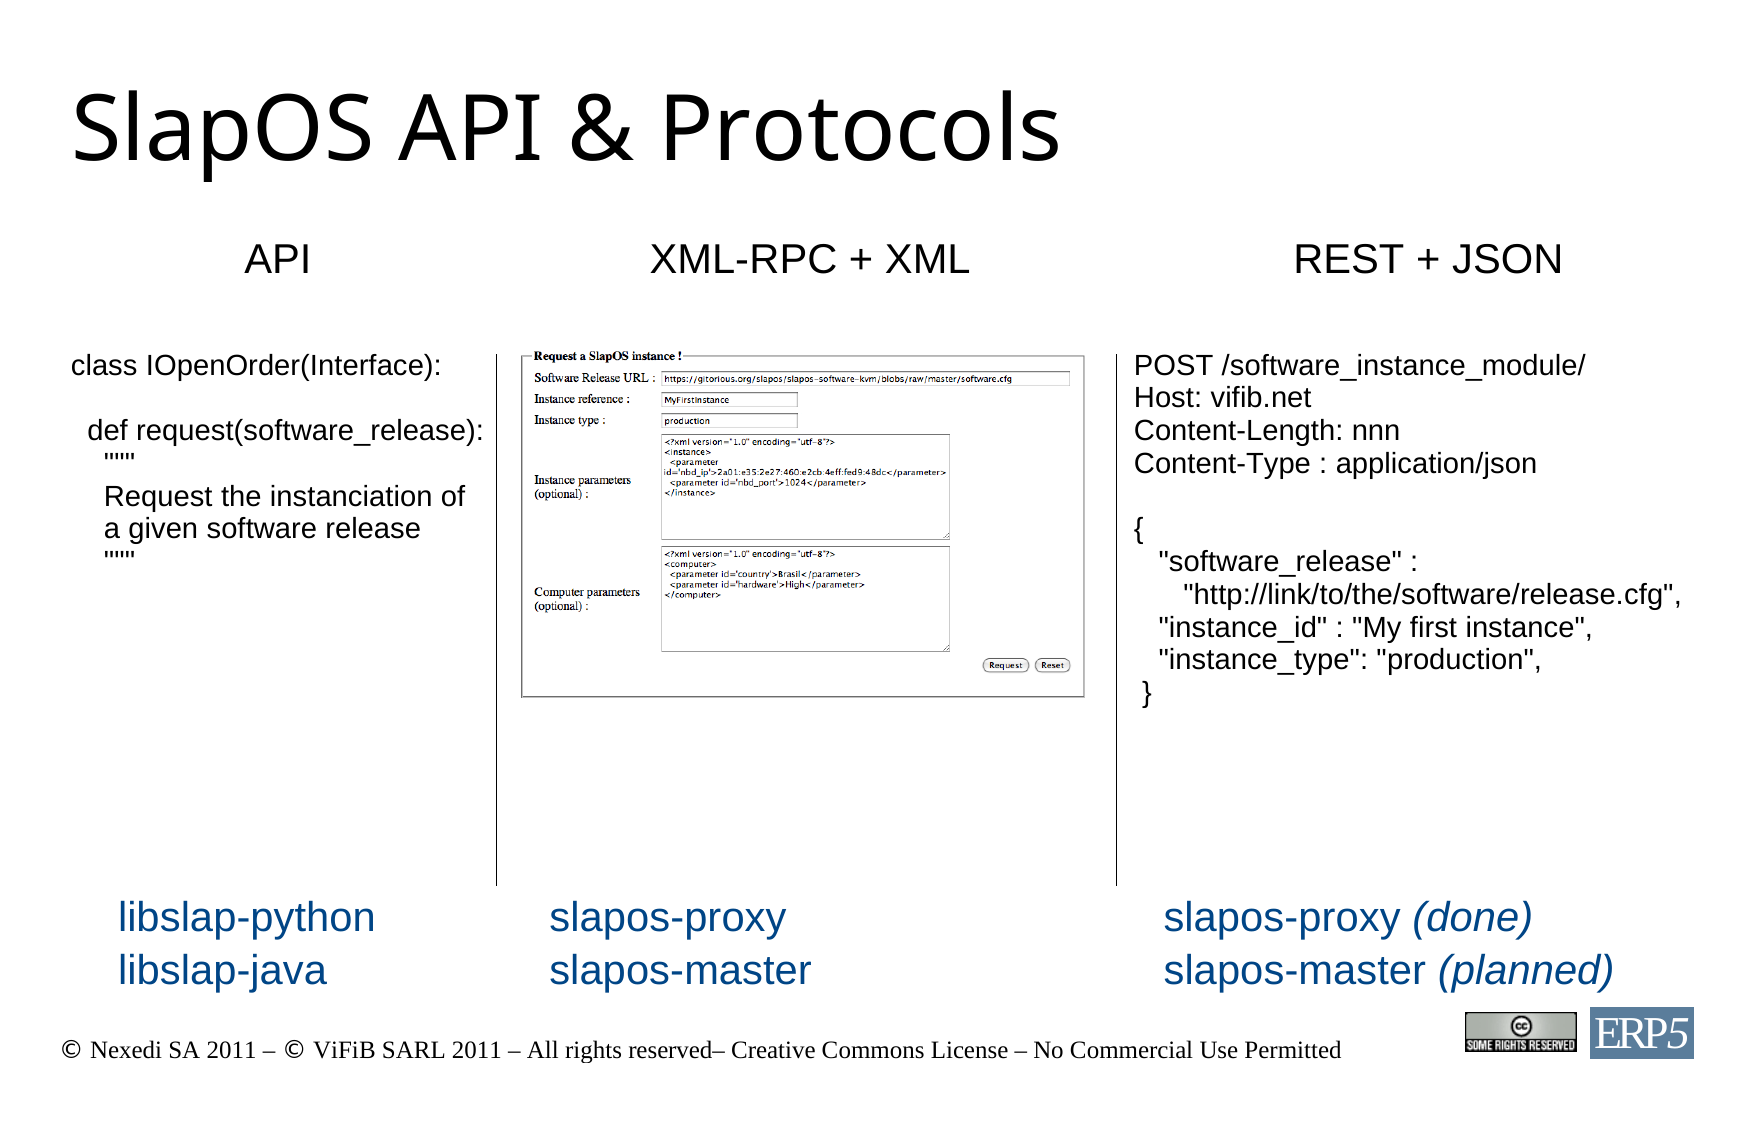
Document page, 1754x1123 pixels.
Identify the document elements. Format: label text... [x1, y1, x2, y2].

text_box libslap-java [118, 946, 328, 994]
text_box class IOpenOrder(Interface): def request(software_release): """ Request the instanciation of a given software release """ [70, 348, 485, 578]
text_box slapos-master (planned) [1163, 946, 1615, 994]
text_box API [244, 236, 312, 283]
title SlapOS API & Protocols [71, 63, 1707, 187]
text_box slapos-proxy [549, 893, 787, 941]
text_box REST + JSON [1293, 236, 1564, 283]
picture [517, 348, 1087, 703]
text_box slapos-master [549, 946, 813, 994]
text_box POST /software_instance_module/ Host: vifib.net Content-Length: nnn Content-Type : application/json { "software_release" : "http://link/to/the/software/release.cfg", "instance_id" : "My first instance", "instance_type": "production", } [1133, 348, 1683, 710]
text_box slapos-proxy (done) [1163, 893, 1534, 941]
text_box libslap-python [118, 893, 377, 941]
text_box XML-RPC + XML [649, 236, 970, 283]
picture [1465, 1012, 1577, 1052]
